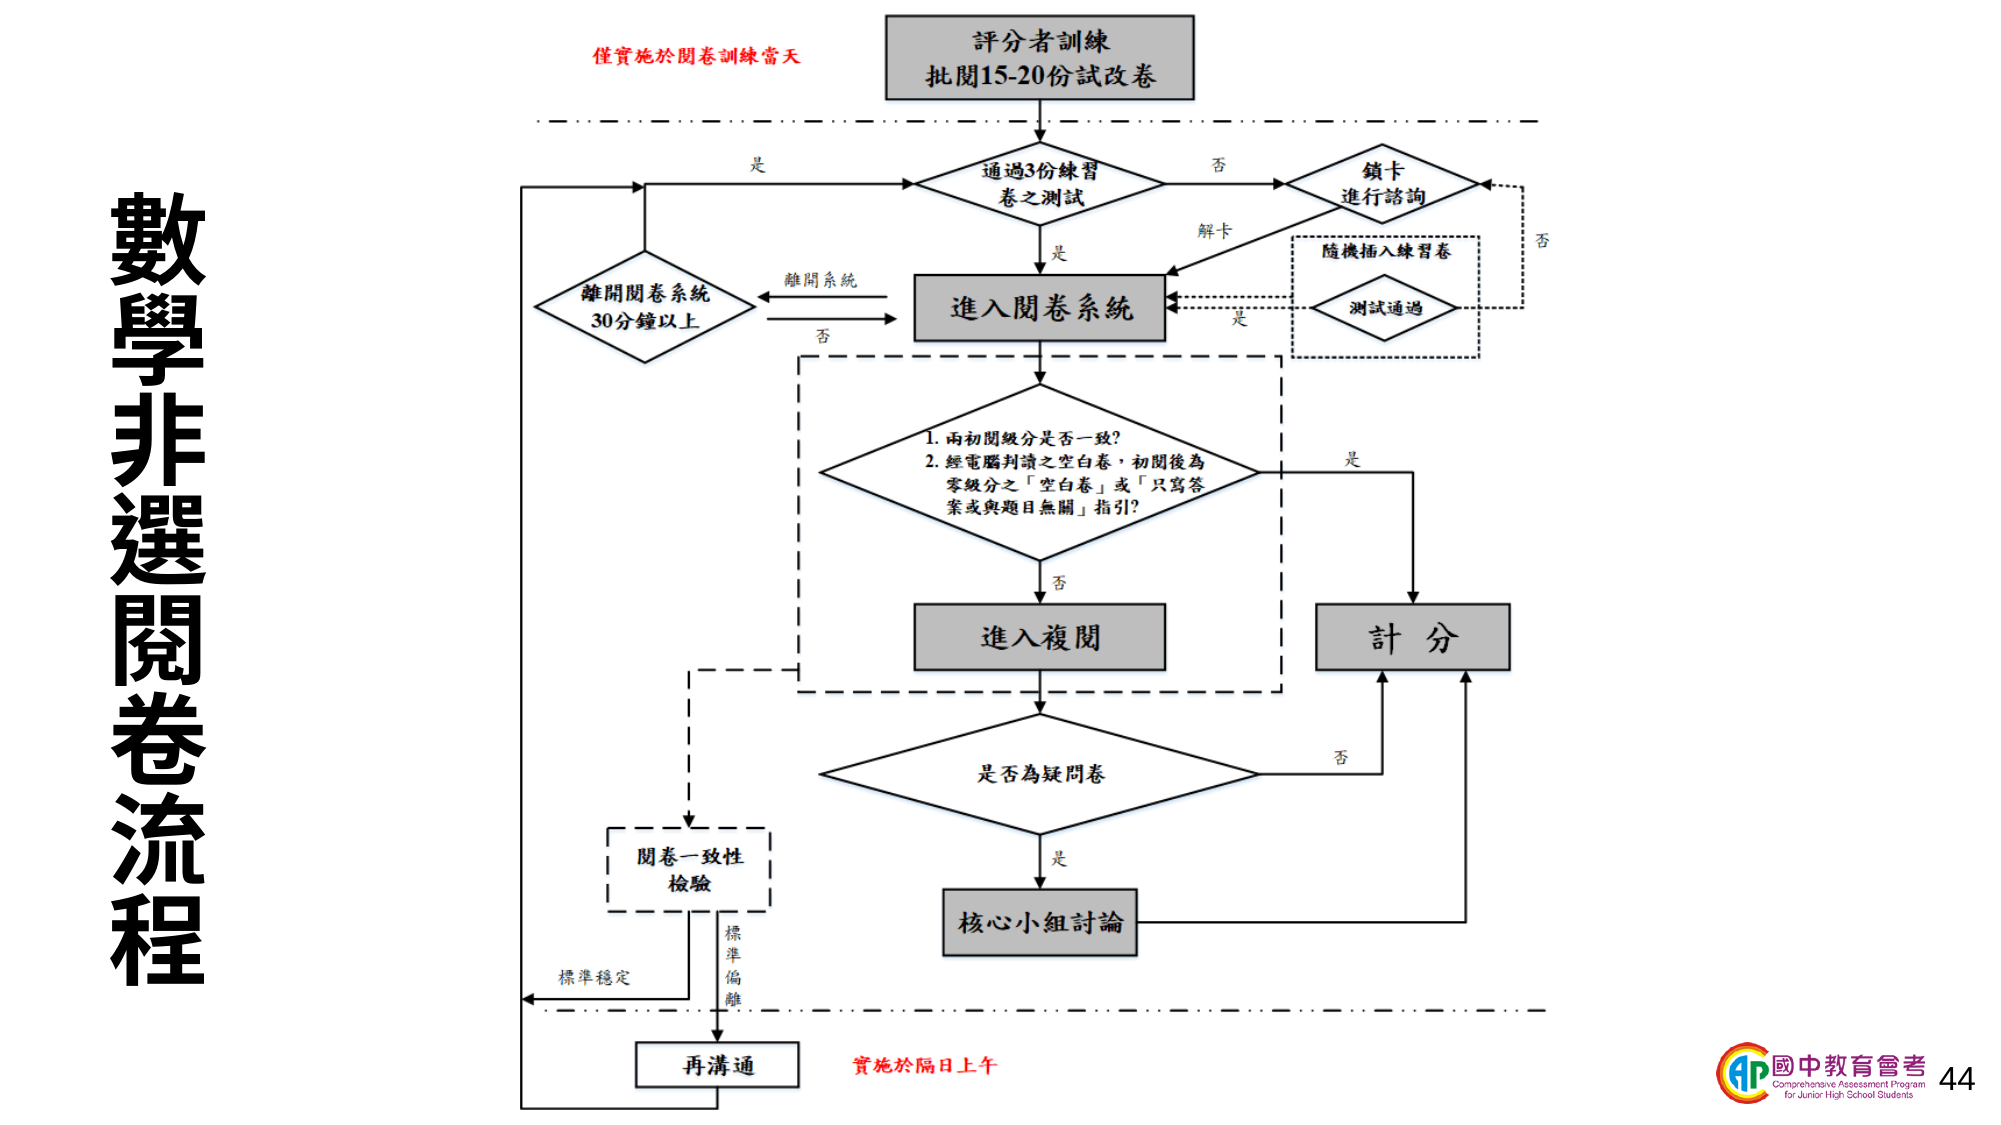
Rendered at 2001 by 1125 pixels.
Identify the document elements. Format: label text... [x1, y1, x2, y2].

text_box 數學非選閱卷流程 [64, 95, 246, 1084]
picture [519, 12, 1562, 1111]
text_box 44 [1923, 1047, 2000, 1108]
